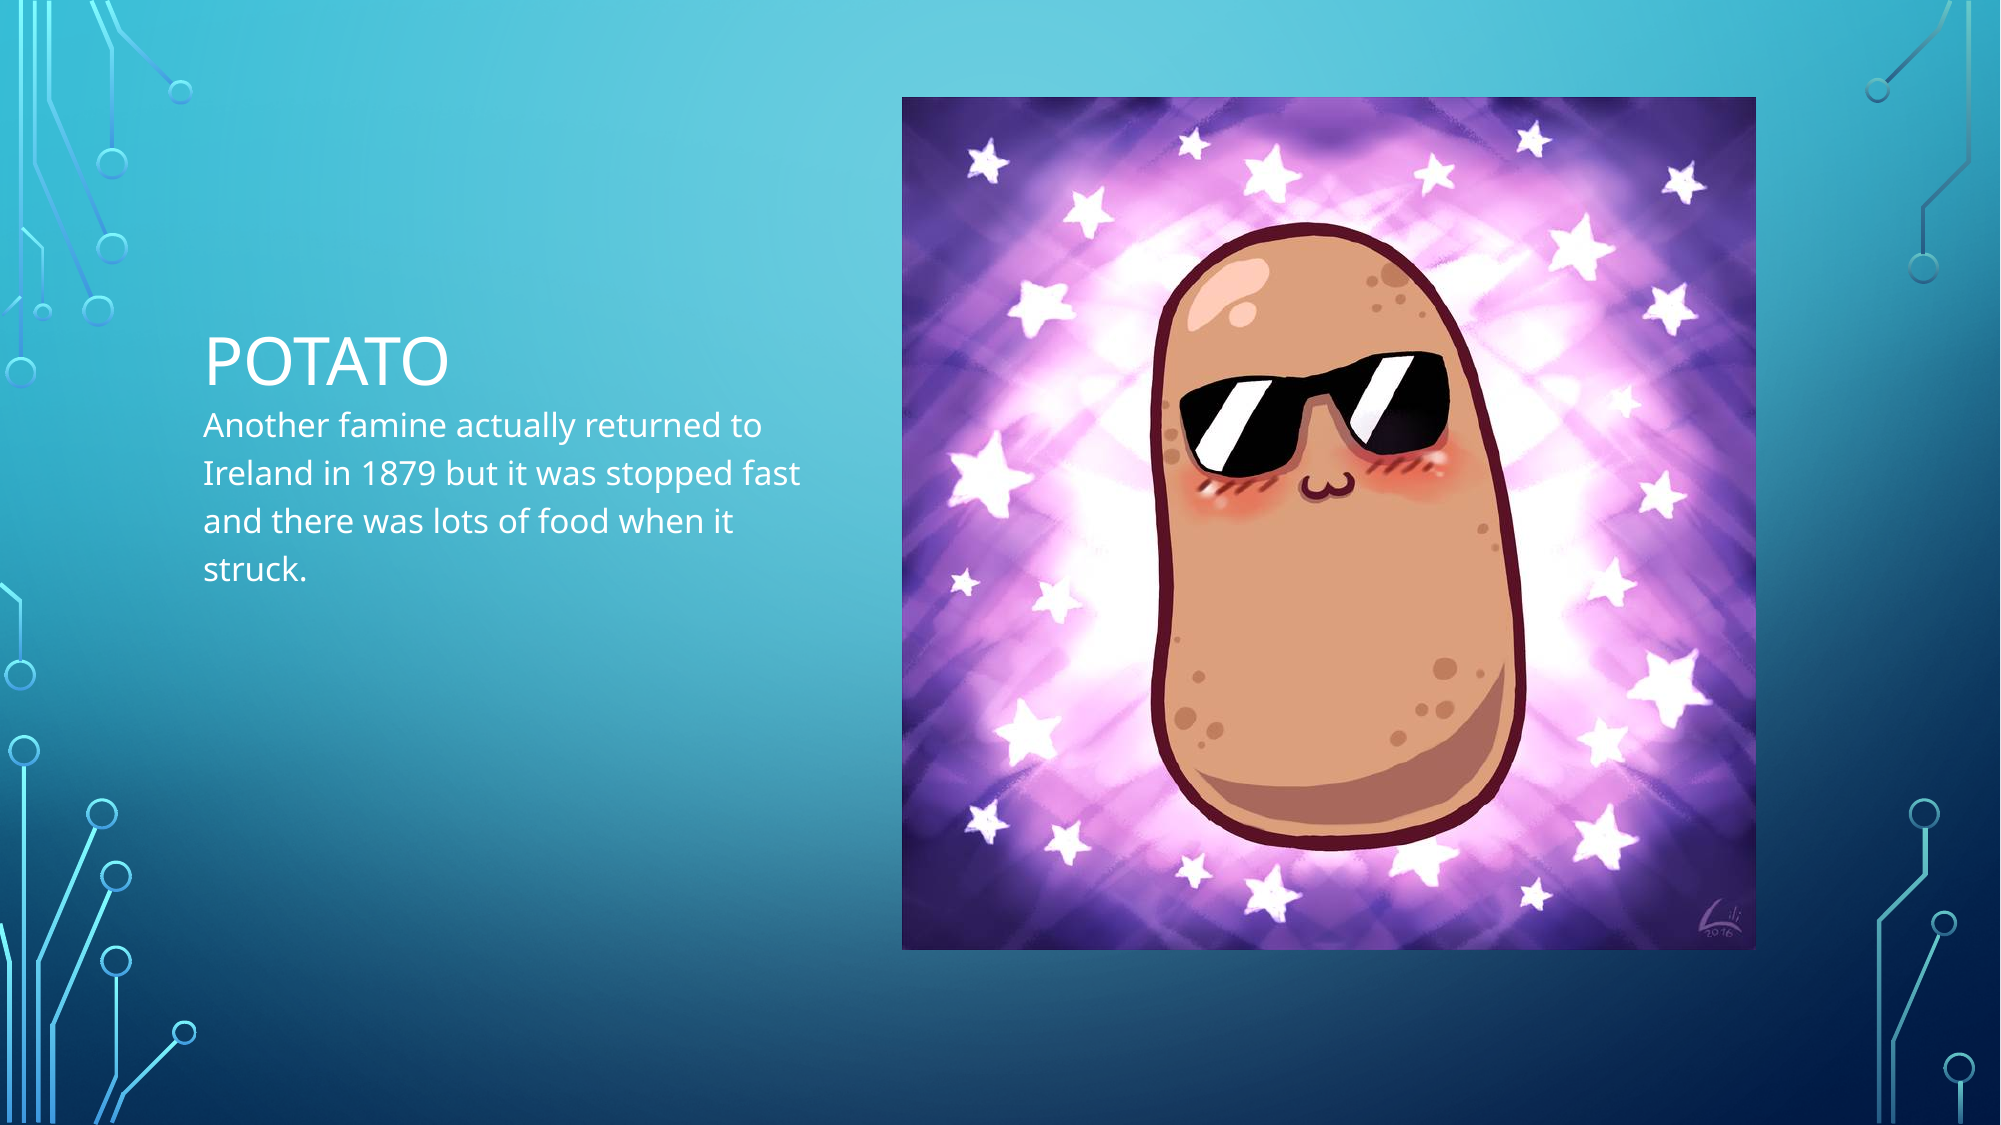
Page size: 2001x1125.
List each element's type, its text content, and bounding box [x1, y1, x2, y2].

title potato [188, 138, 821, 388]
list Another famine actually returned to Ireland in 1879 but it was stopped fast and there was lots of food when it struck. [188, 388, 821, 926]
picture [902, 97, 1756, 951]
